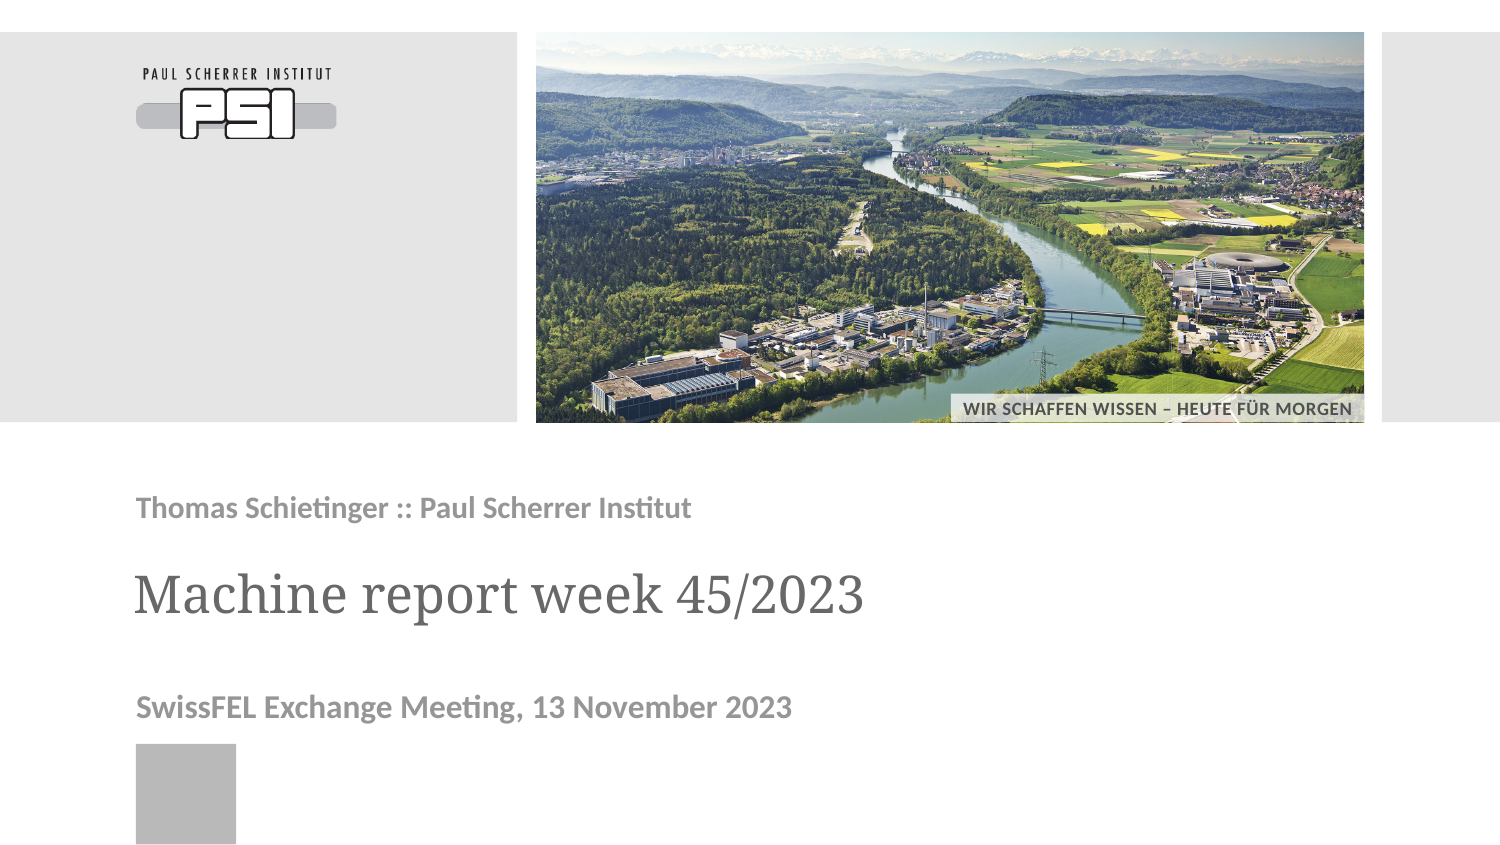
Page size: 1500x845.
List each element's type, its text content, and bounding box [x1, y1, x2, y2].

picture [539, 32, 1365, 423]
subtitle Thomas Schietinger :: Paul Scherrer Institut [135, 483, 1441, 529]
title Machine report week 45/2023 [133, 561, 1441, 648]
list SwissFEL Exchange Meeting, 13 November 2023 [135, 681, 1441, 730]
